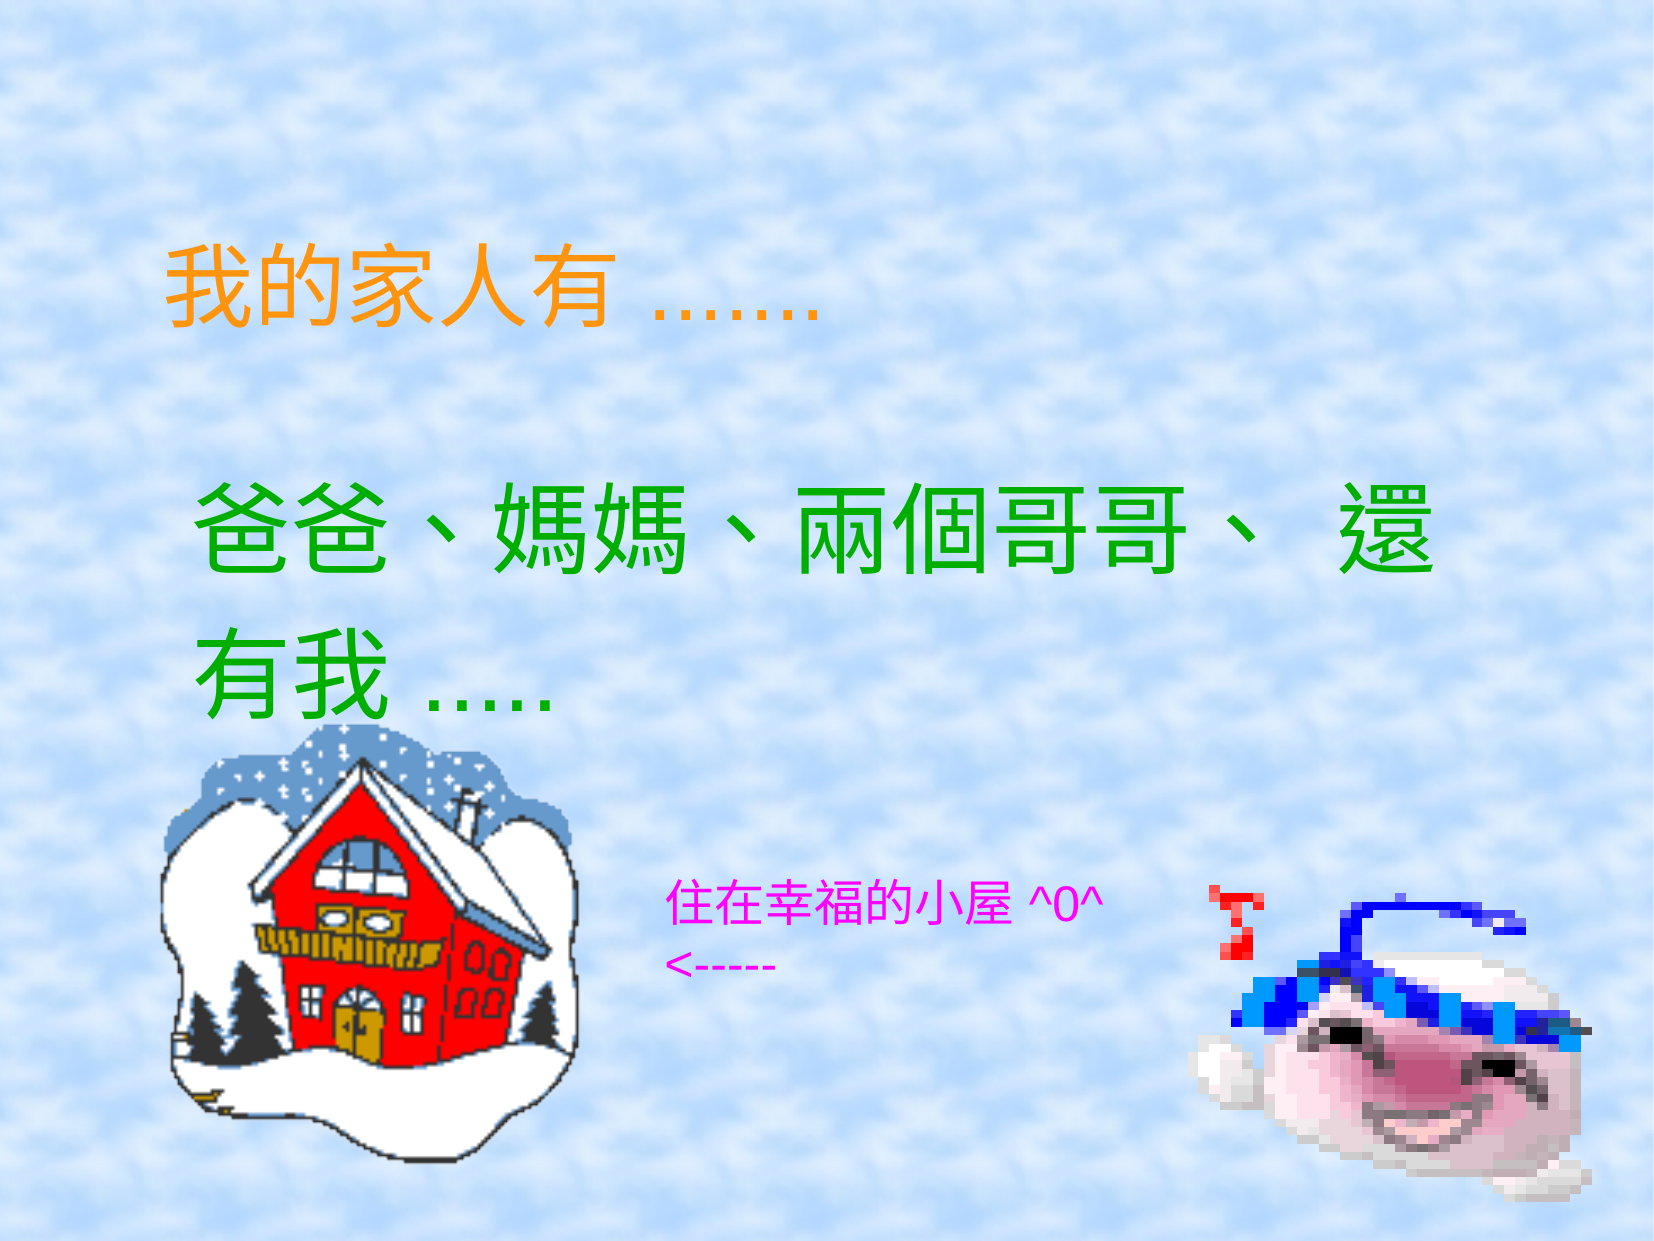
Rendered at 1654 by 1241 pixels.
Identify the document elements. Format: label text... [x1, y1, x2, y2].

text_box 住在幸福的小屋^0^ <----- [649, 856, 1123, 1004]
text_box 爸爸、媽媽、兩個哥哥、 還有我..... [177, 442, 1506, 699]
text_box 我的家人有....... [147, 206, 1506, 333]
picture [0, 0, 1654, 1241]
